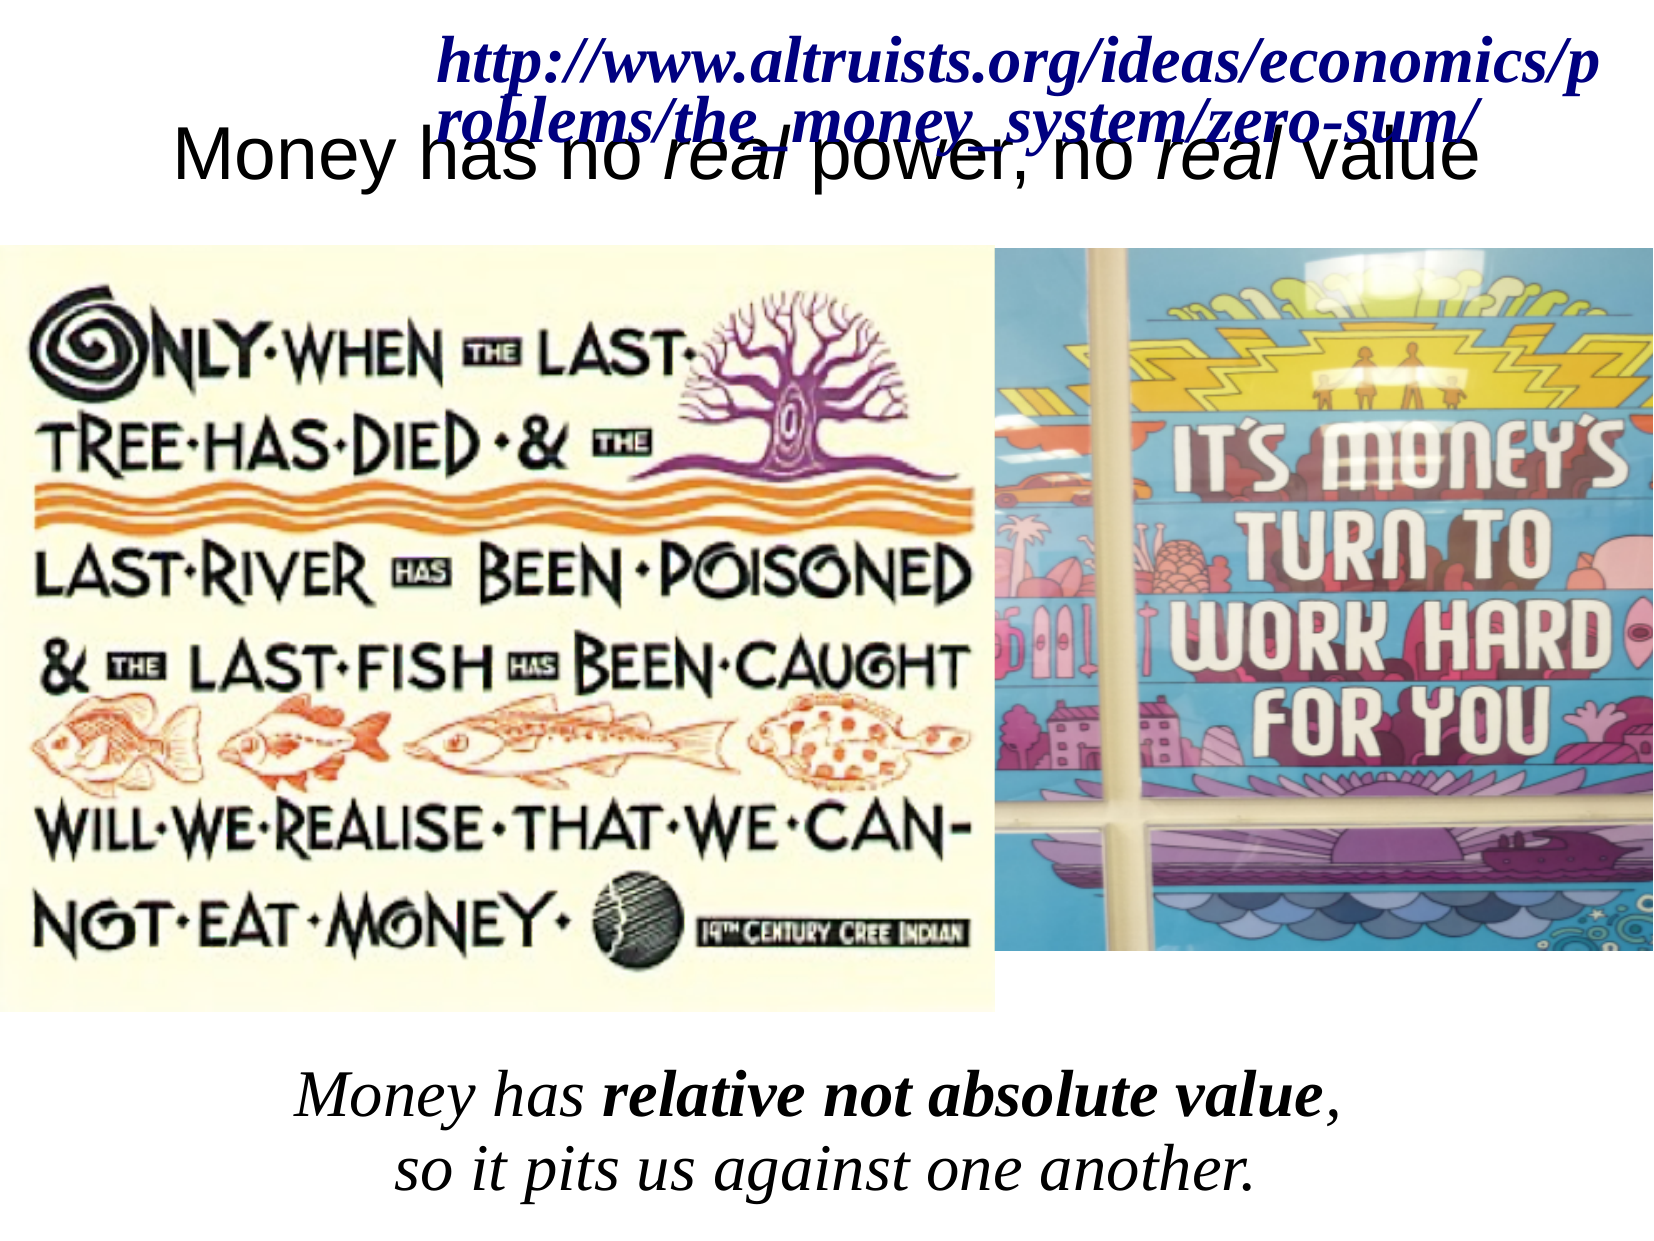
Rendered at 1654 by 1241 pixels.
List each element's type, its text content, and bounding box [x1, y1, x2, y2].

picture [0, 245, 1653, 1012]
text_box http://www.altruists.org/ideas/economics/problems/the_money_system/zero-sum/ [421, 15, 1622, 73]
text_box Money has no real power, no real value [59, 59, 1595, 249]
text_box Money has relative not absolute value, so it pits us against one another. [0, 1027, 1653, 1235]
